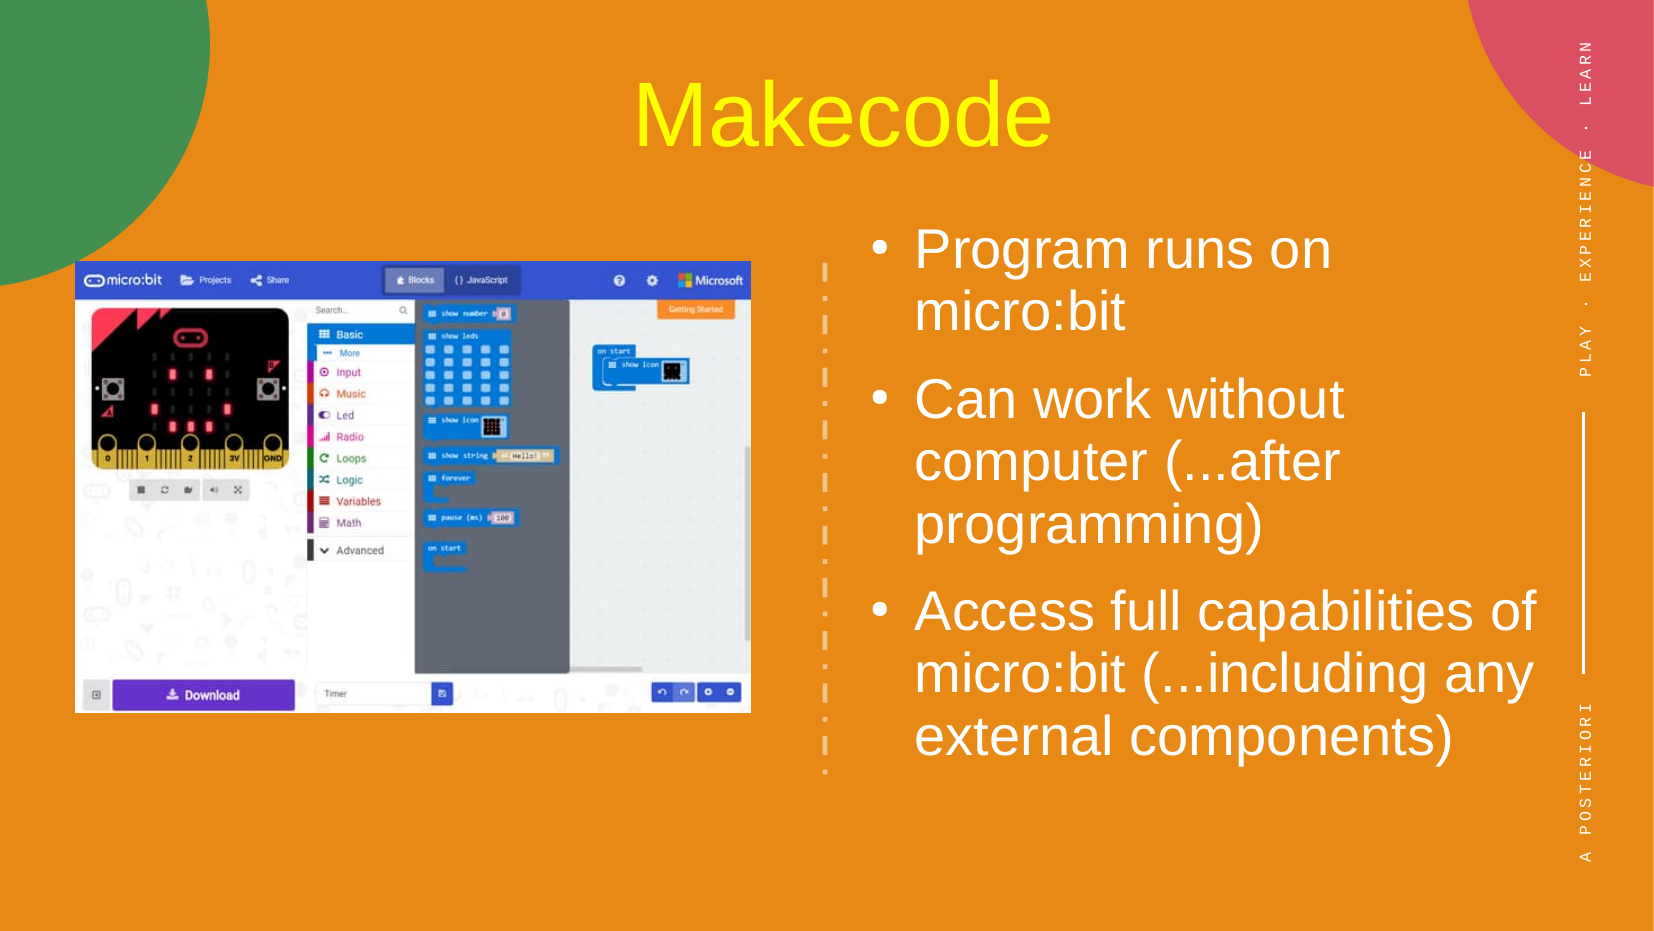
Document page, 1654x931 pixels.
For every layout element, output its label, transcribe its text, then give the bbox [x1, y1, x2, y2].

list Program runs on micro:bit Can work without computer (...after programming) Access full capabilities of micro:bit (...including any external components) [855, 217, 1544, 826]
picture [75, 261, 751, 713]
title Makecode [187, 37, 1501, 193]
